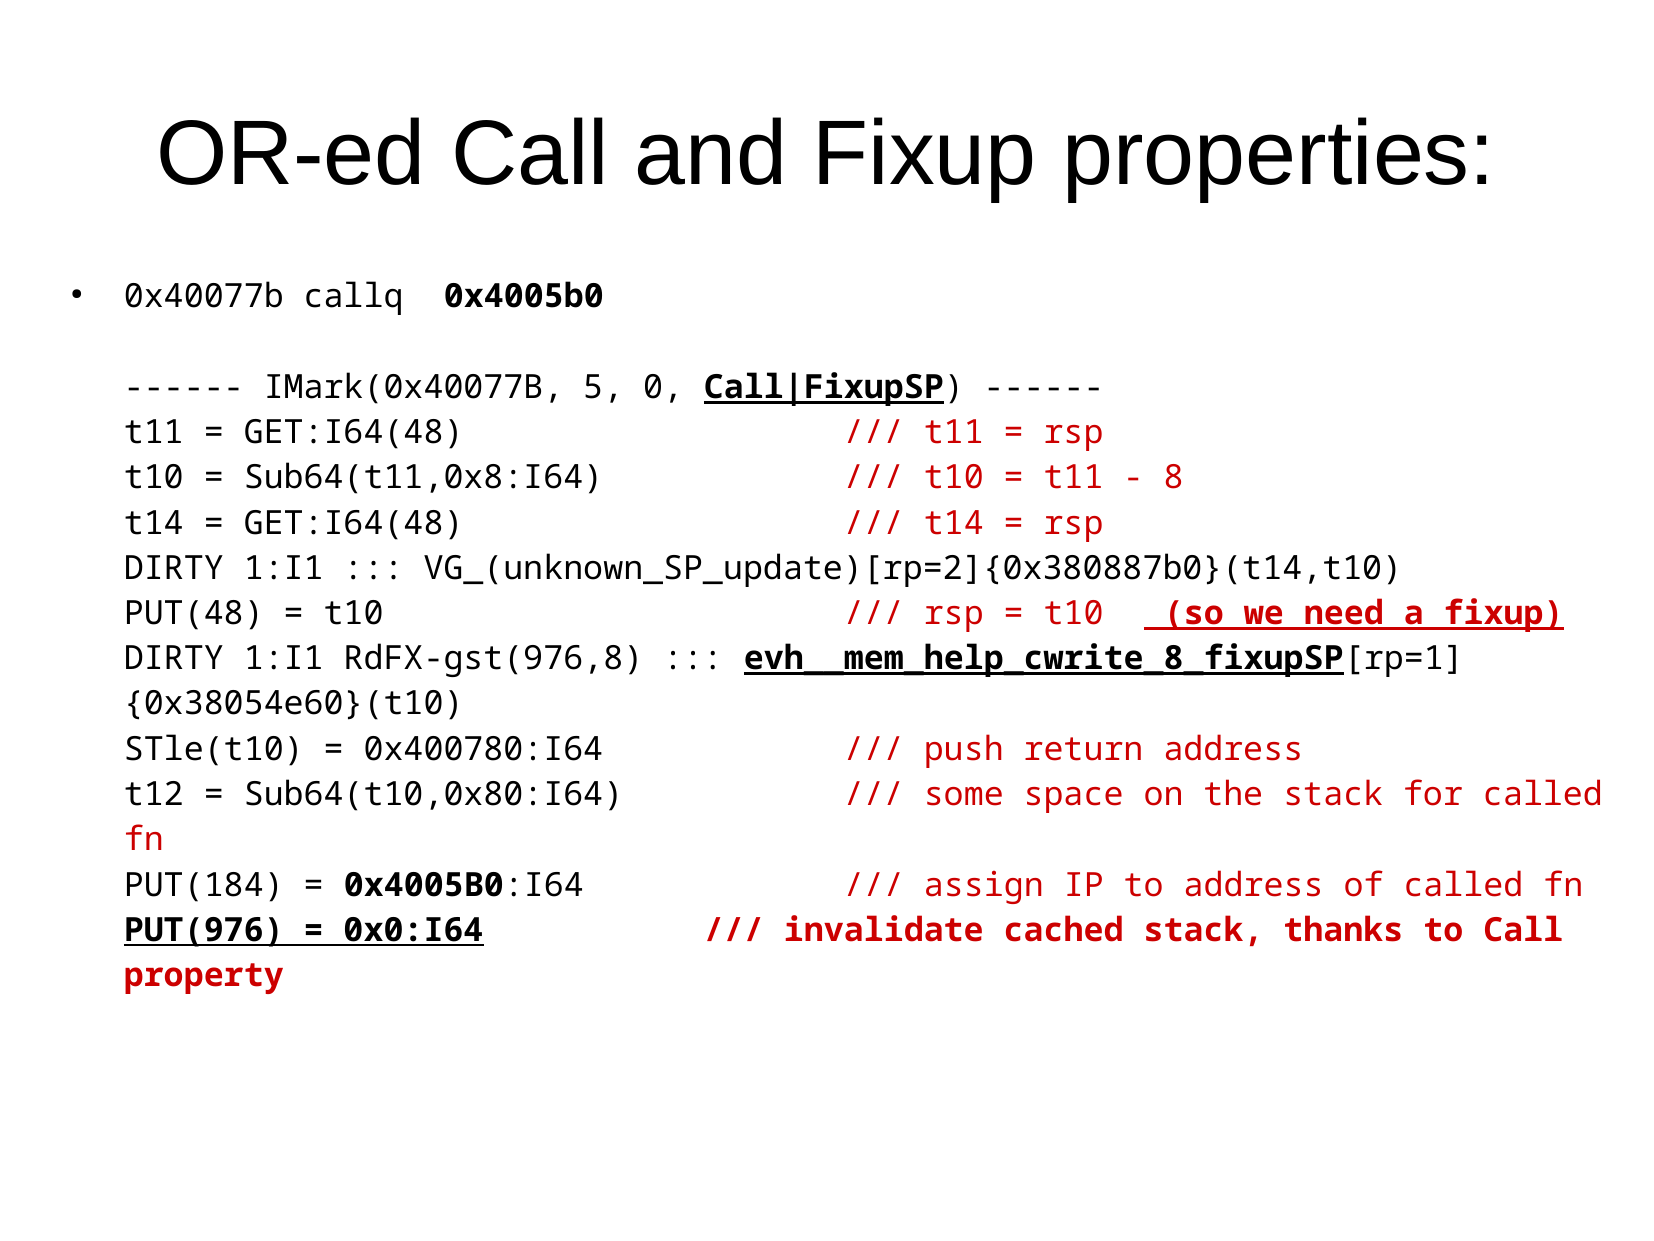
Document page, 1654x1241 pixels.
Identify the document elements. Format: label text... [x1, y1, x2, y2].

title OR-ed Call and Fixup properties: [82, 49, 1571, 257]
list 0x40077b callq 0x4005b0 ------ IMark(0x40077B, 5, 0, Call|FixupSP) ------ t11 = GET:I64(48) /// t11 = rsp t10 = Sub64(t11,0x8:I64) /// t10 = t11 - 8 t14 = GET:I64(48) /// t14 = rsp DIRTY 1:I1 ::: VG_(unknown_SP_update)[rp=2]{0x380887b0}(t14,t10) PUT(48) = t10 /// rsp = t10 (so we need a fixup) DIRTY 1:I1 RdFX-gst(976,8) ::: evh__mem_help_cwrite_8_fixupSP[rp=1]{0x38054e60}(t10) STle(t10) = 0x400780:I64 /// push return address t12 = Sub64(t10,0x80:I64) /// some space on the stack for called fn PUT(184) = 0x4005B0:I64 /// assign IP to address of called fn PUT(976) = 0x0:I64 /// invalidate cached stack, thanks to Call property [53, 272, 1621, 1168]
